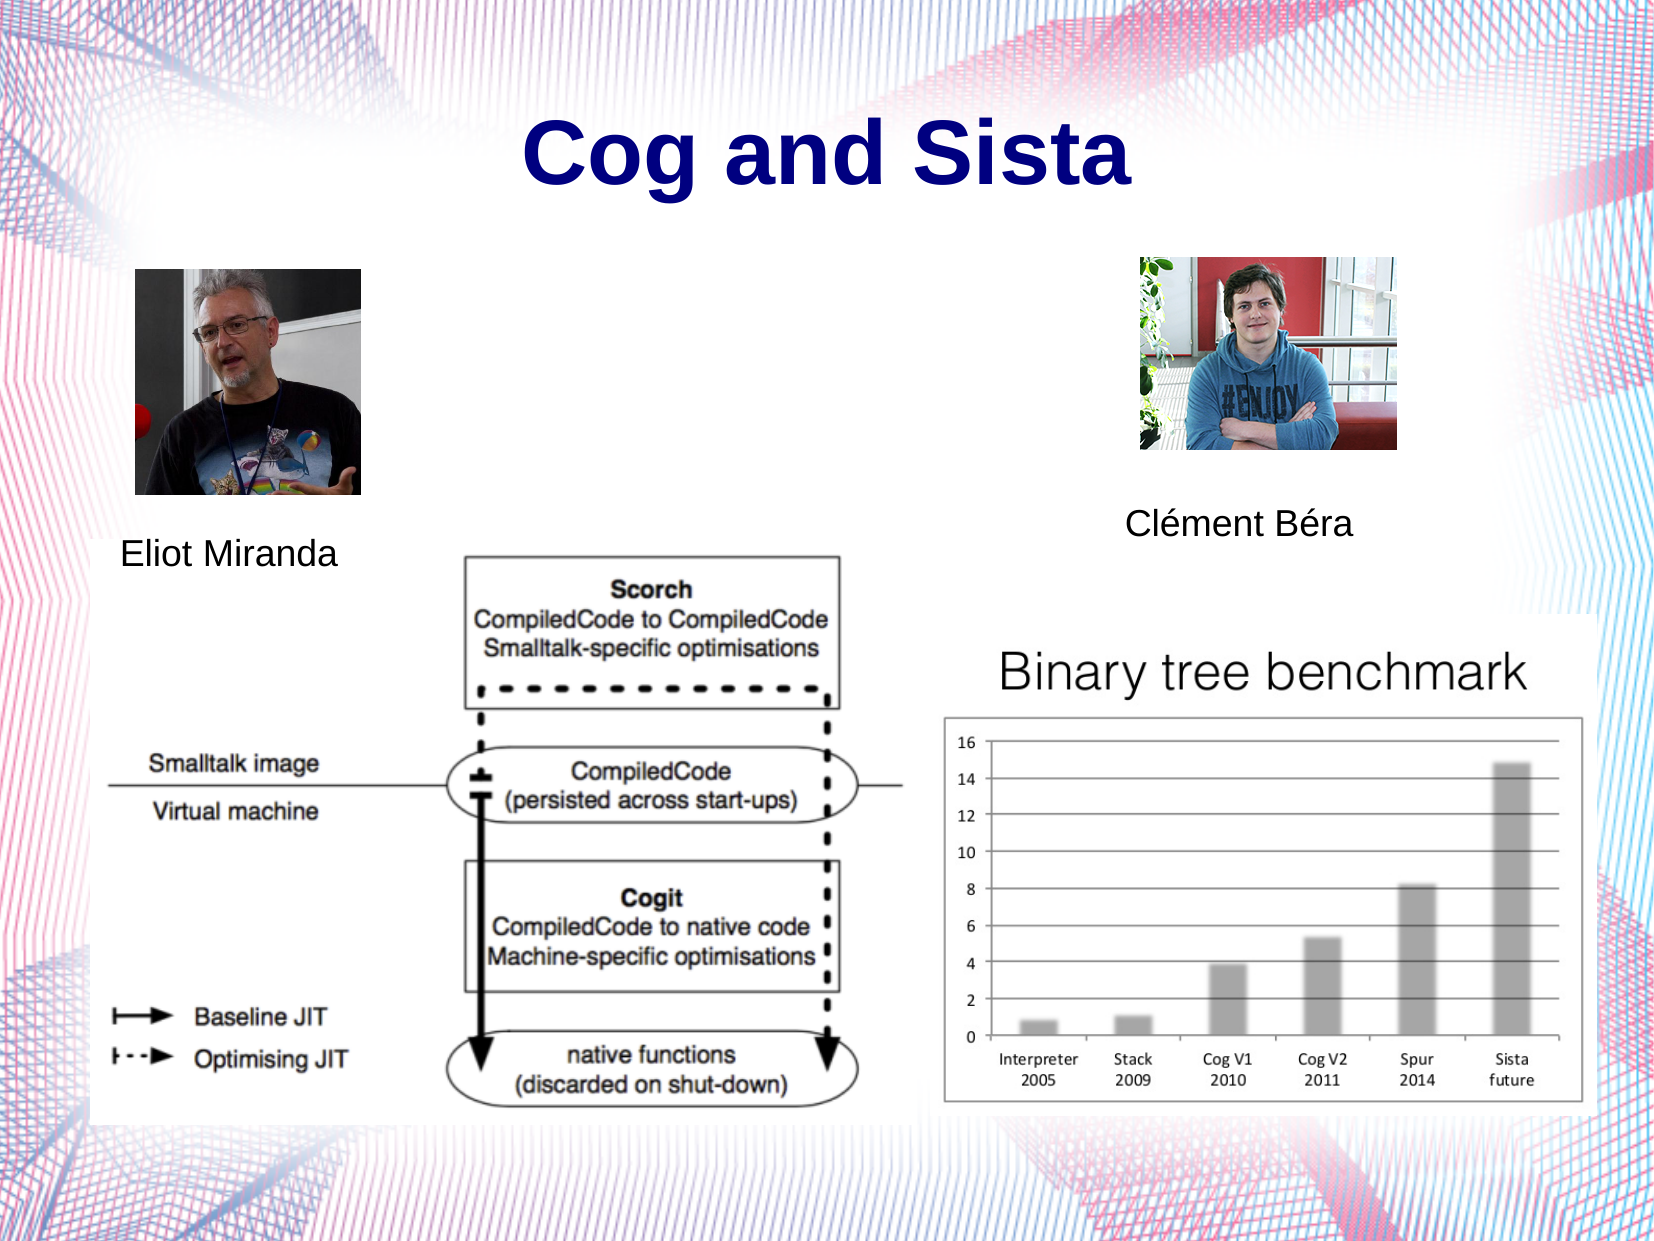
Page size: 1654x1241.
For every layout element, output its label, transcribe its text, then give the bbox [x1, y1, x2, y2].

text_box Eliot Miranda [105, 525, 391, 582]
picture [0, 0, 1654, 1241]
title Cog and Sista [82, 49, 1571, 257]
text_box Clément Béra [1110, 495, 1516, 552]
